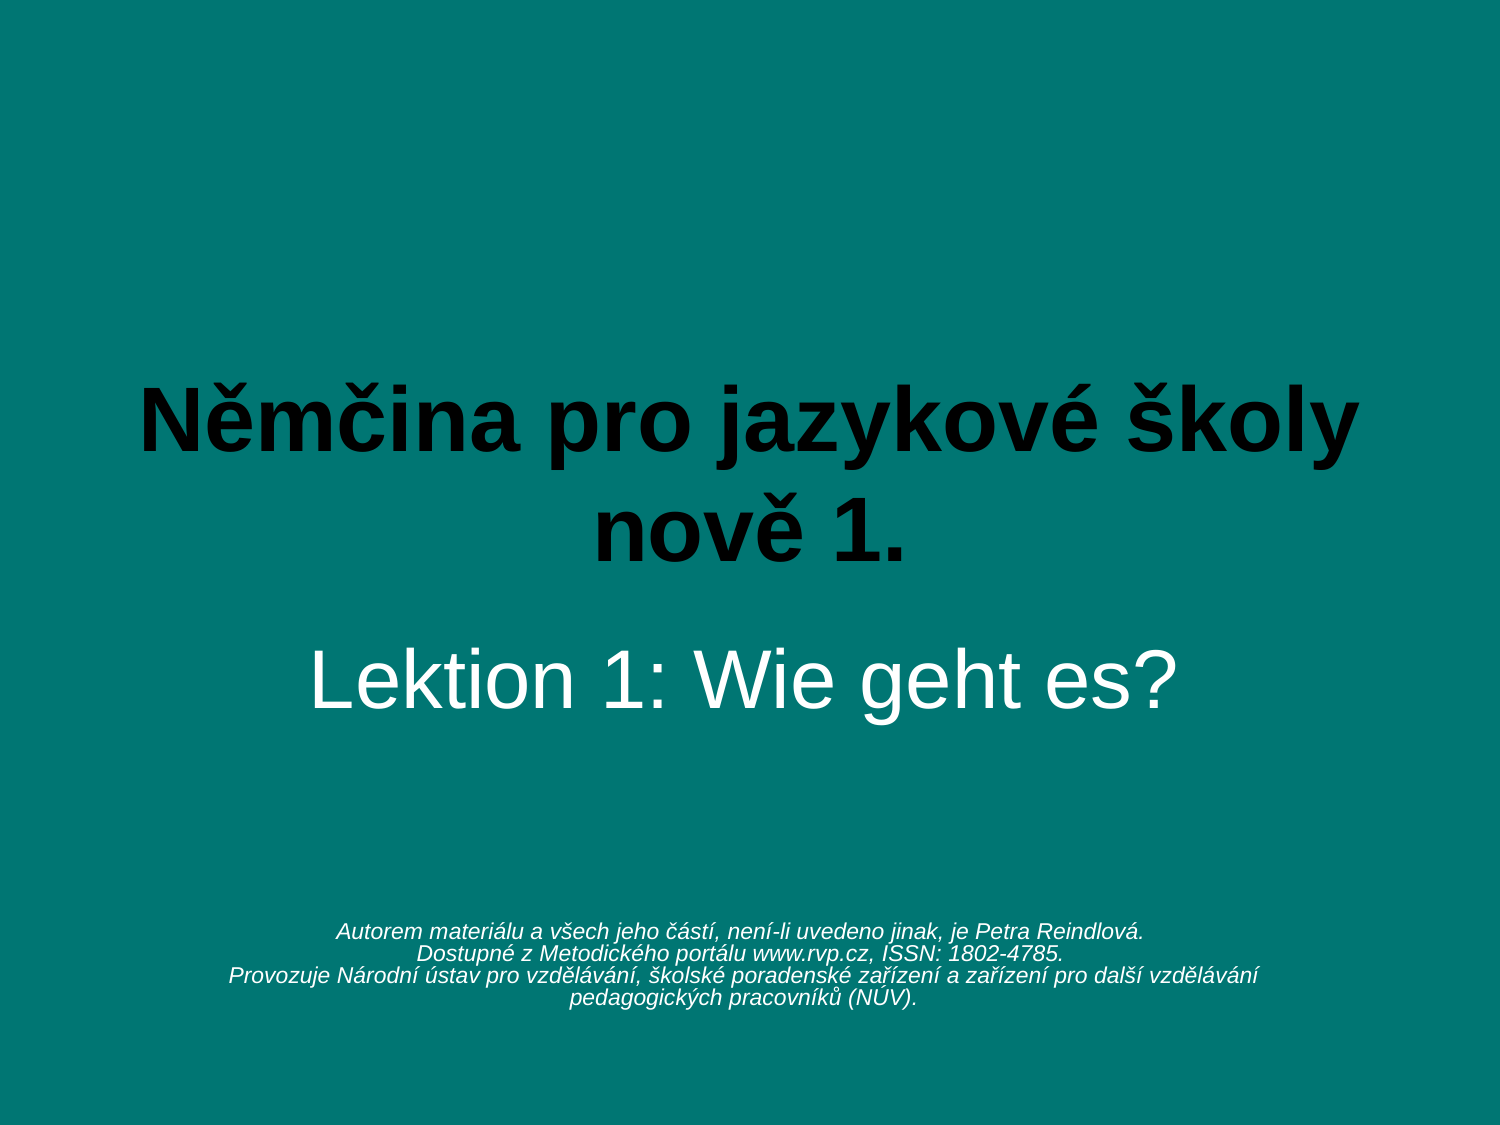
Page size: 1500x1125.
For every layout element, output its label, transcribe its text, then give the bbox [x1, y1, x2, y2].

text_box Lektion 1: Wie geht es? Autorem materiálu a všech jeho částí, není-li uvedeno jinak, je Petra Reindlová. Dostupné z Metodického portálu www.rvp.cz, ISSN: 1802-4785. Provozuje Národní ústav pro vzdělávání, školské poradenské zařízení a zařízení pro další vzdělávání pedagogických pracovníků (NÚV). [147, 637, 1341, 1035]
title Němčina pro jazykové školy nově 1. [112, 302, 1388, 588]
